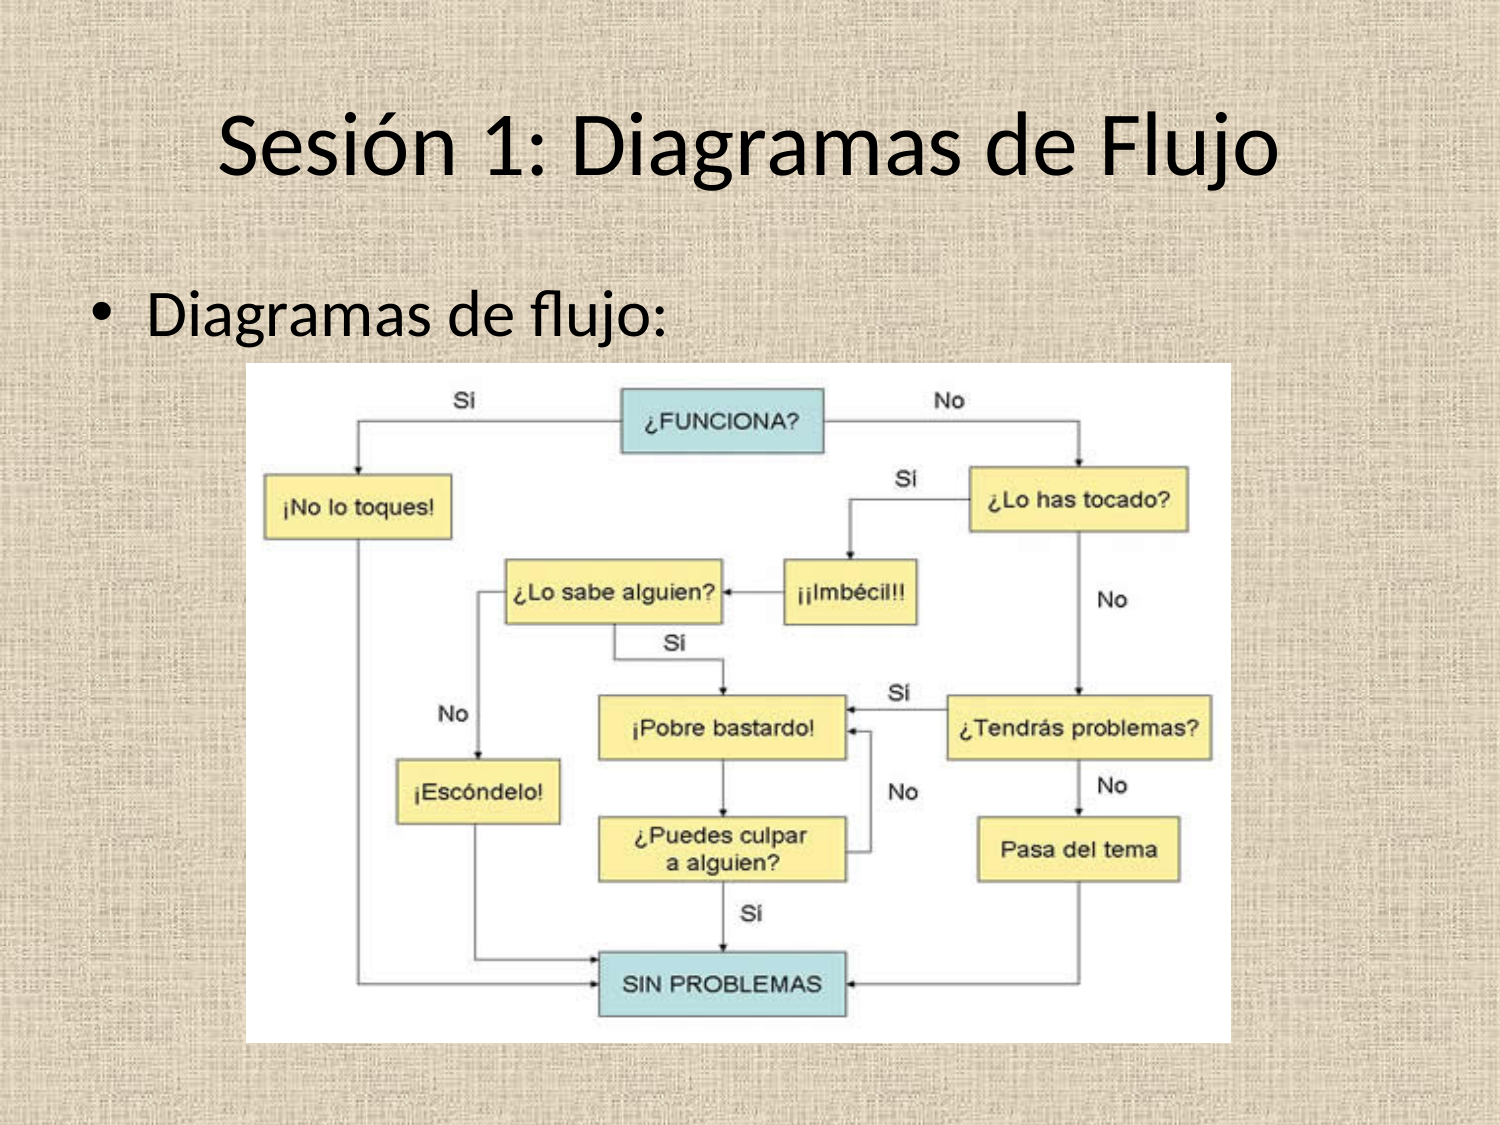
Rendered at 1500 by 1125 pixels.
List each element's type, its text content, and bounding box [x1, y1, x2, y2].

list Diagramas de flujo: [75, 262, 1426, 1005]
picture [0, 0, 1500, 1125]
title Sesión 1: Diagramas de Flujo [75, 21, 1426, 257]
